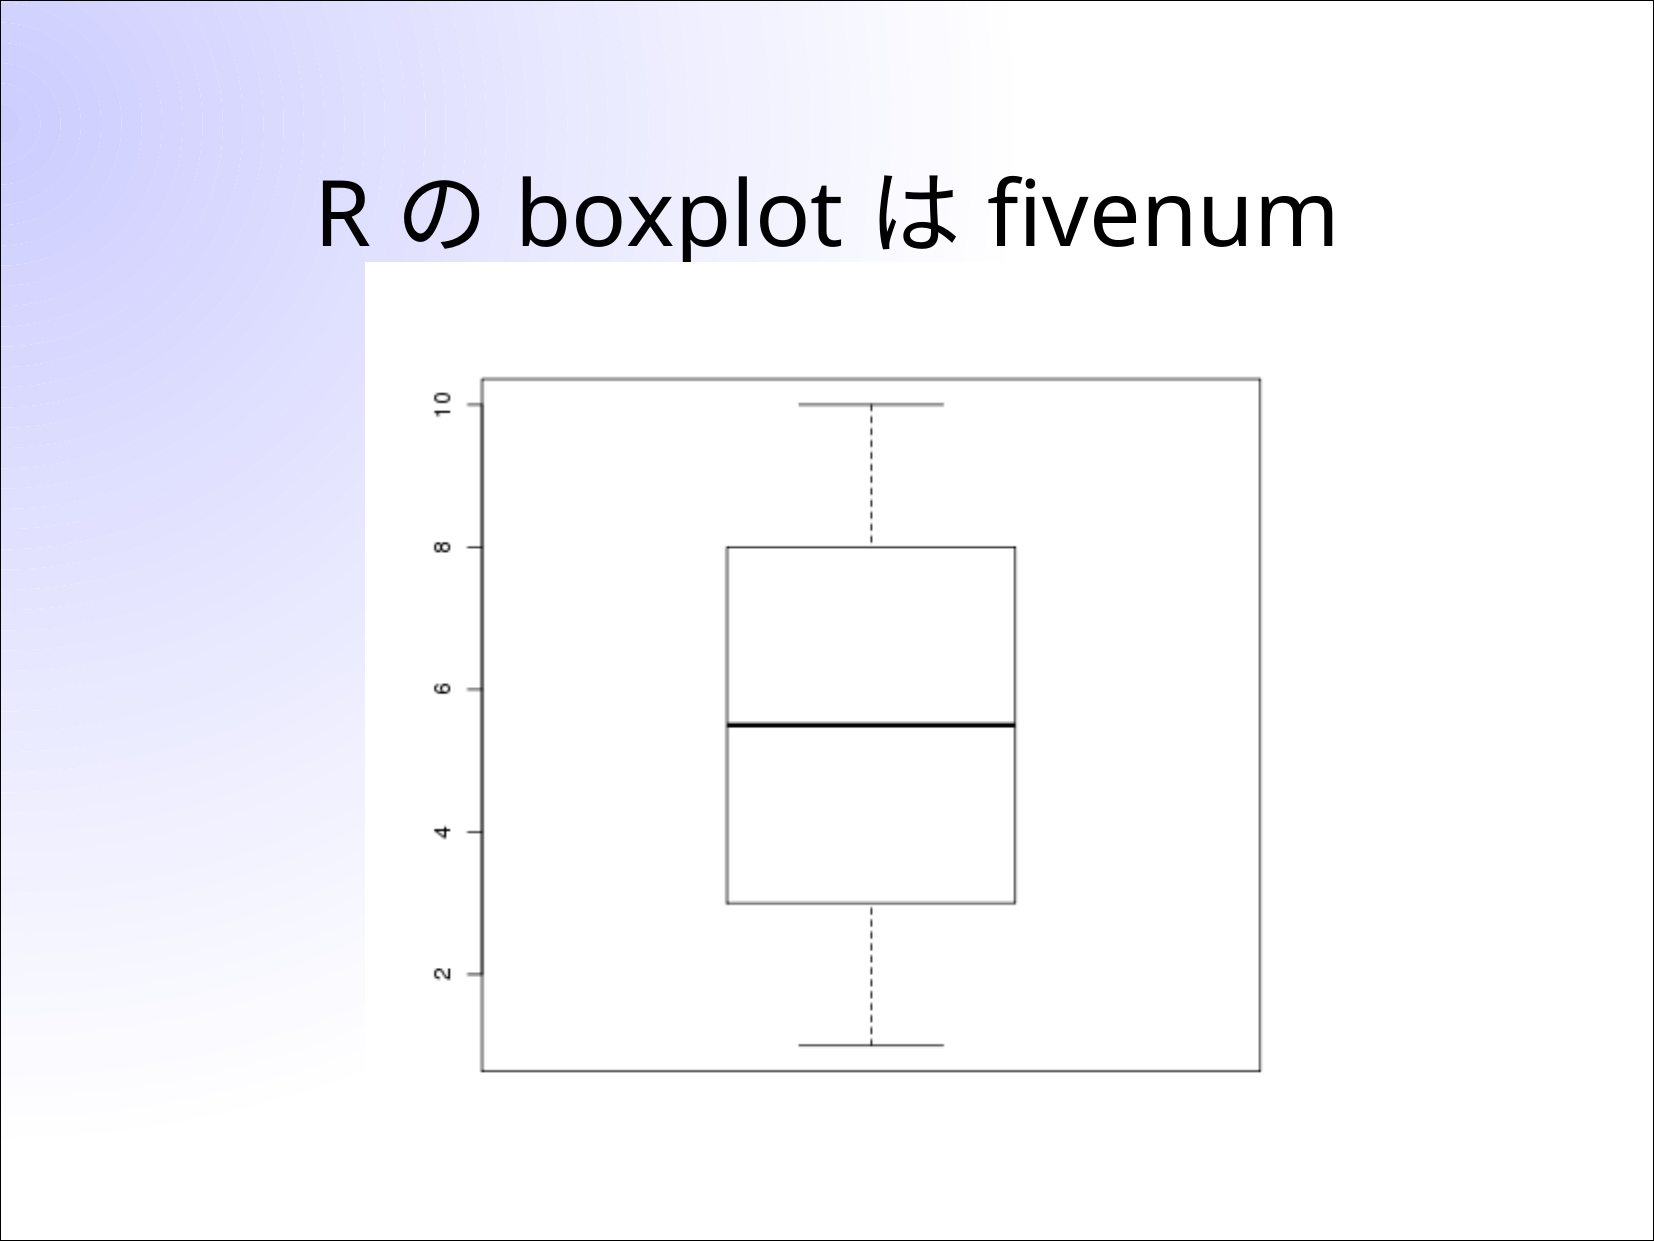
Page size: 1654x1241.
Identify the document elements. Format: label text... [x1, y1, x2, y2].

picture [365, 262, 1321, 1218]
title Rのboxplotはfivenum [121, 110, 1534, 303]
